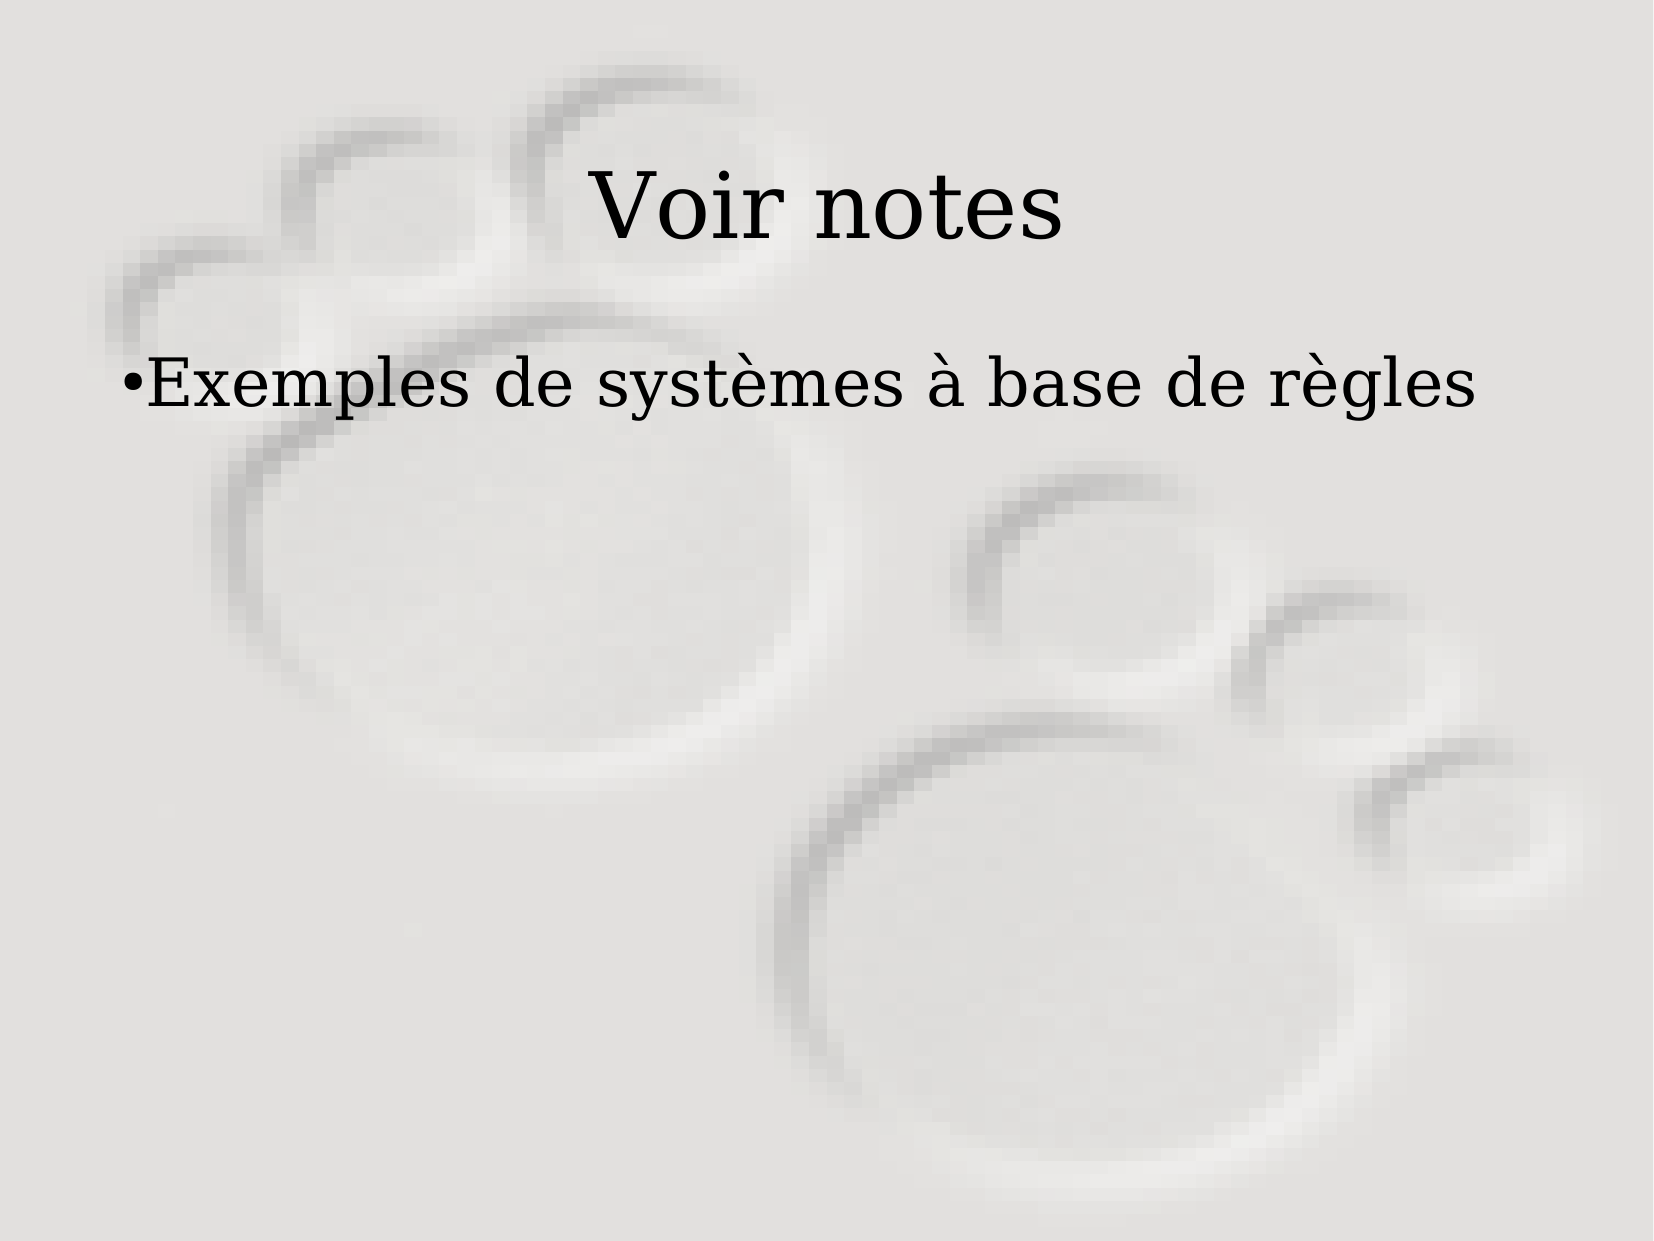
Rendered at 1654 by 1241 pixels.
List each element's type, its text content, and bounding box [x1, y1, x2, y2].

picture [0, 0, 1654, 1241]
title Voir notes [121, 102, 1534, 311]
list Exemples de systèmes à base de règles [121, 344, 1534, 1127]
